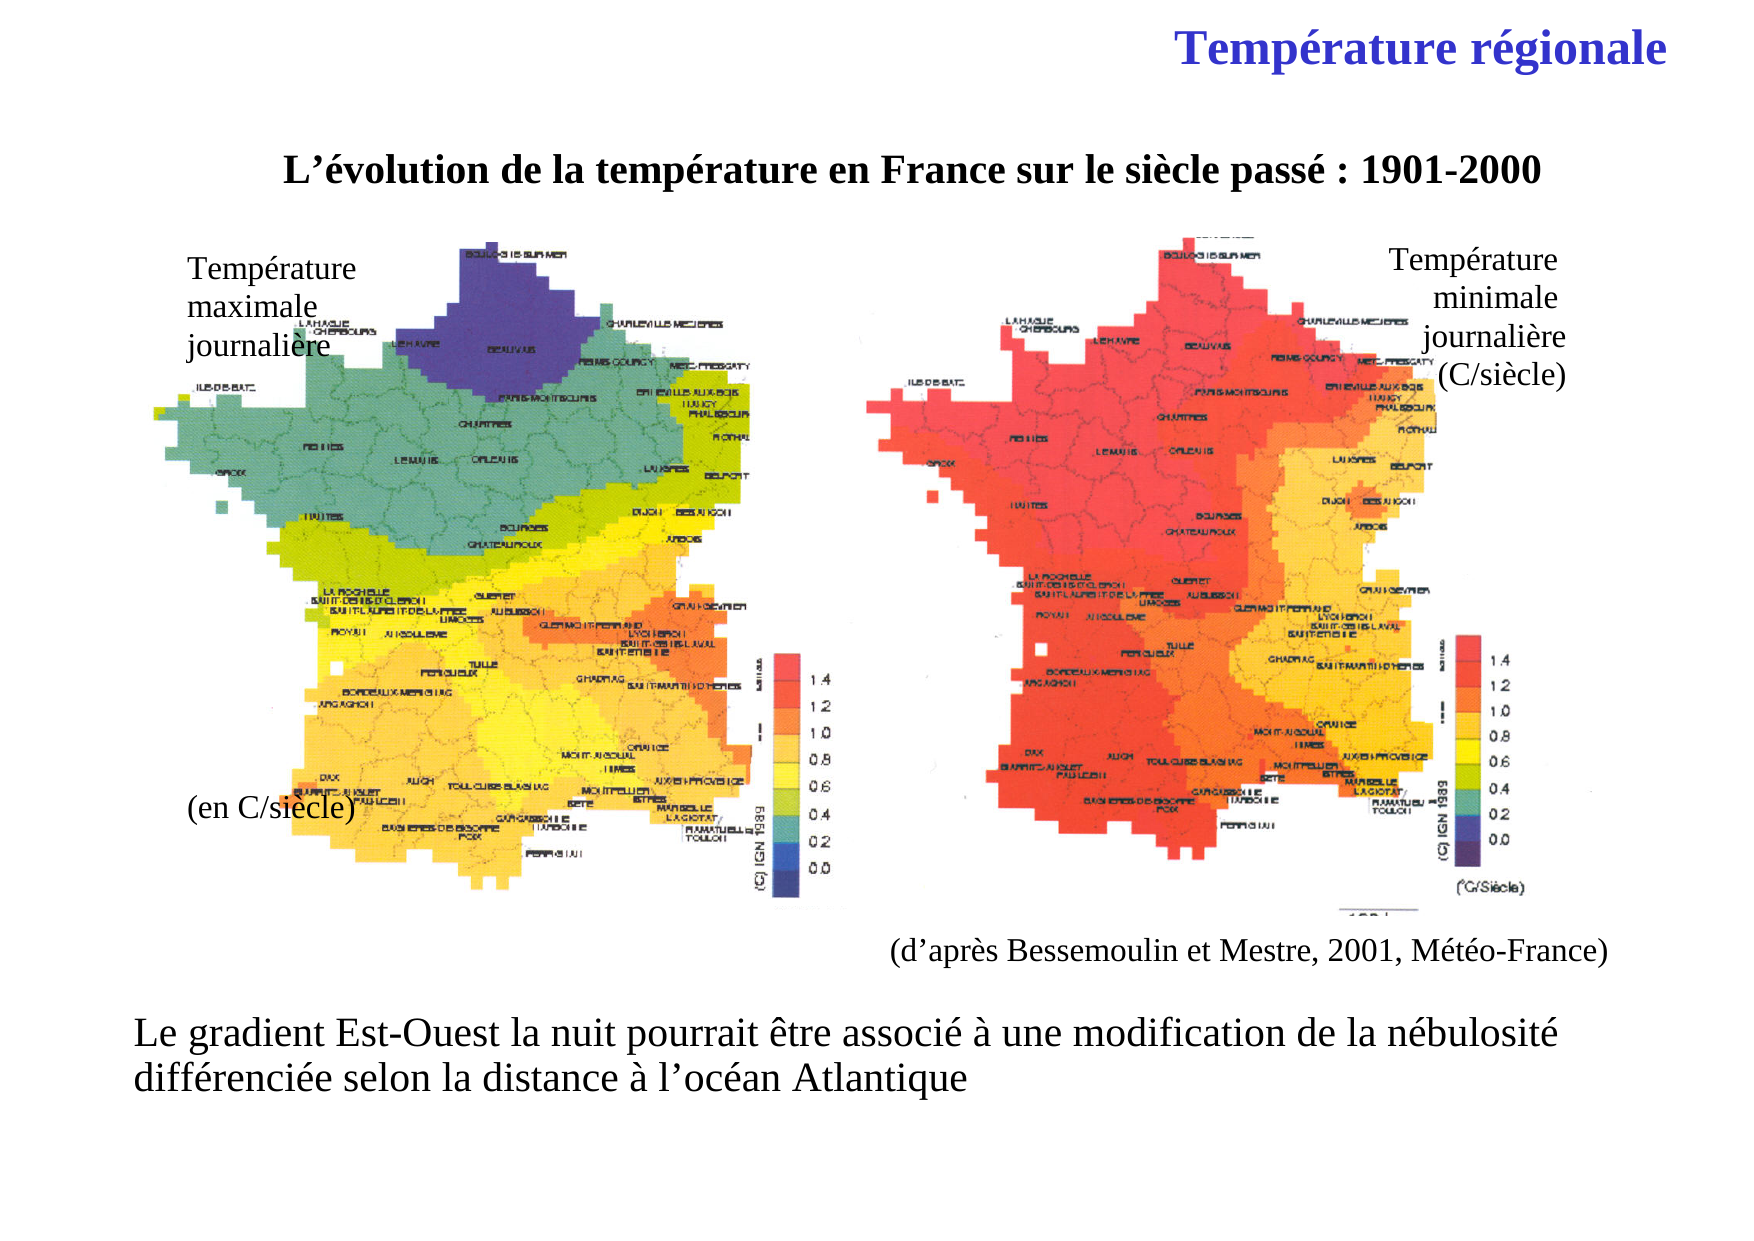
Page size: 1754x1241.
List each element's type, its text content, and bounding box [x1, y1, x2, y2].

text_box L’évolution de la température en France sur le siècle passé : 1901-2000 [268, 139, 1559, 201]
text_box Température maximale journalière (en C/siècle) [172, 243, 381, 834]
text_box Température minimale journalière (C/siècle) [1373, 234, 1582, 401]
picture [139, 237, 1606, 916]
text_box Le gradient Est-Ouest la nuit pourrait être associé à une modification de la nébulosité différenciée selon la distance à l’océan Atlantique [118, 1003, 1714, 1109]
text_box (d’après Bessemoulin et Mestre, 2001, Météo-France) [875, 923, 1625, 977]
text_box Température régionale [1159, 13, 1683, 83]
